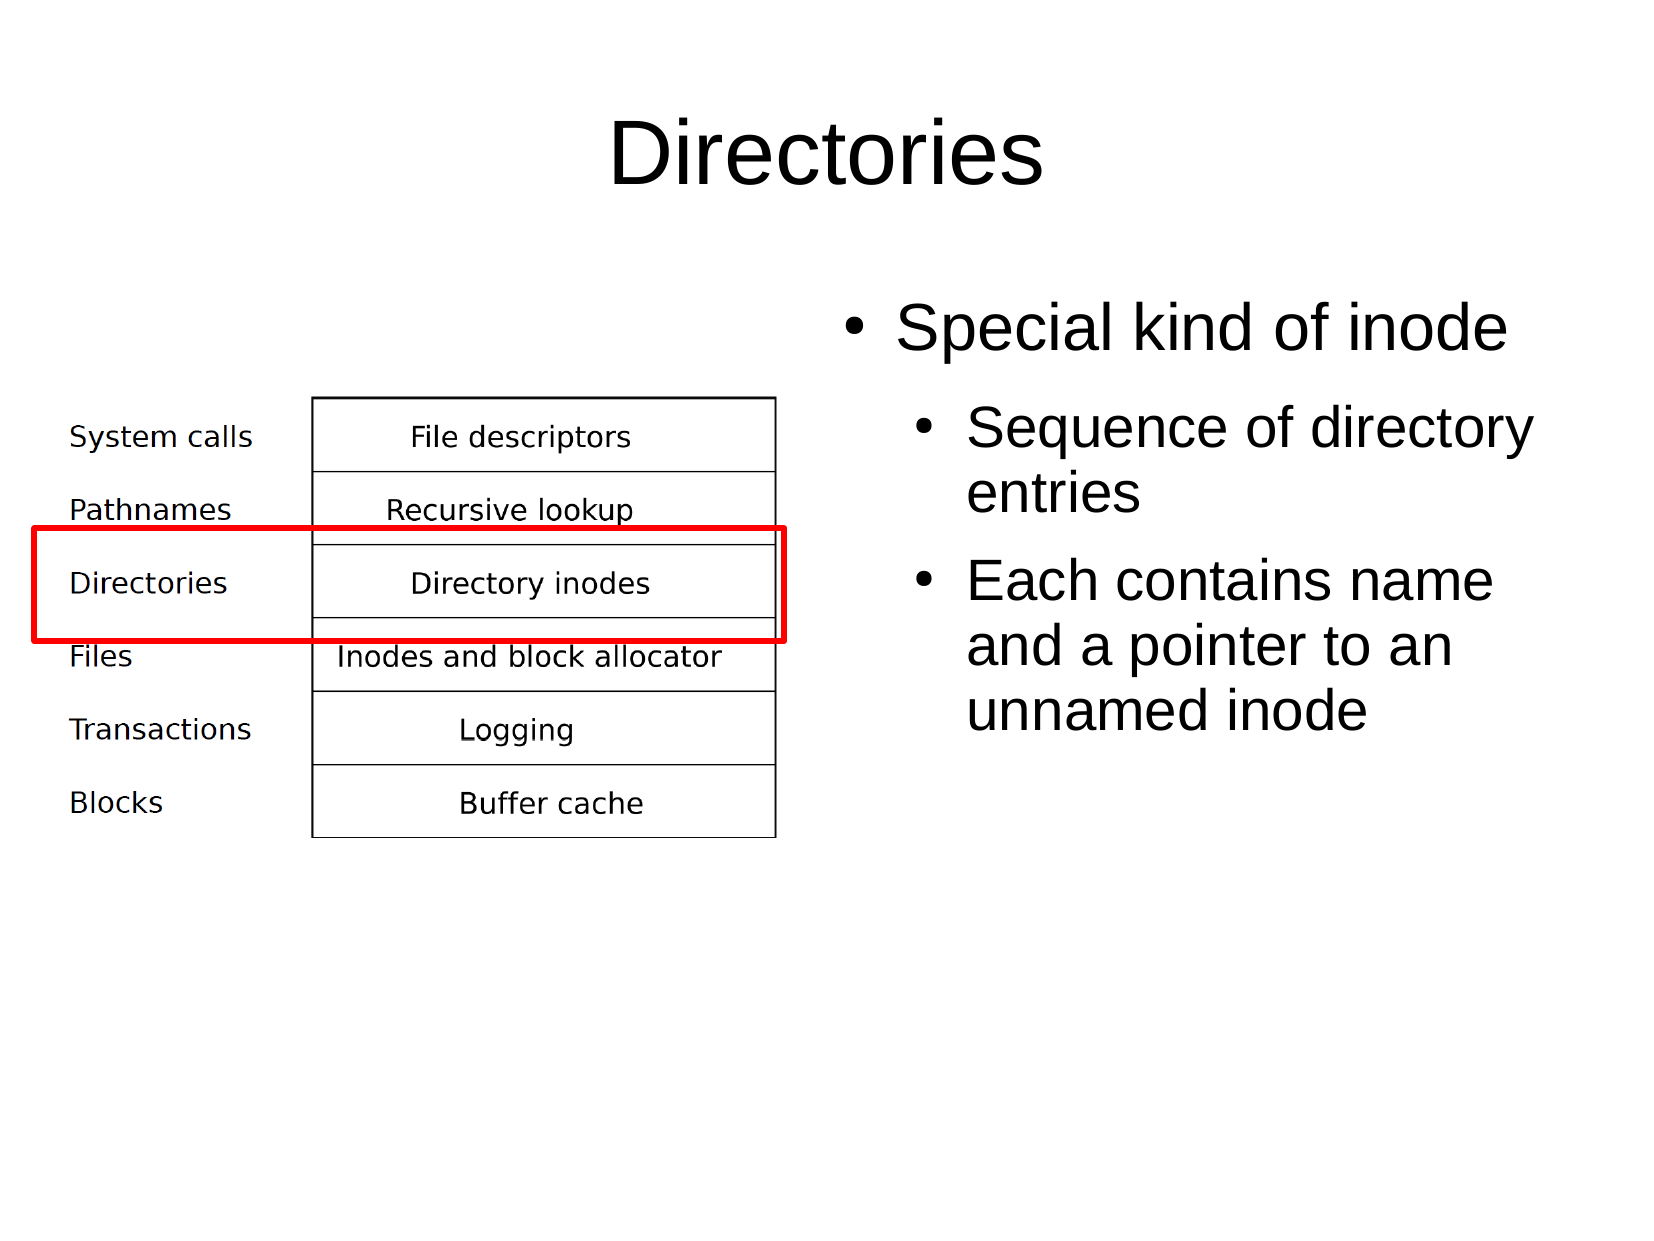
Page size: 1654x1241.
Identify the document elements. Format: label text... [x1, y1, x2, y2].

list Special kind of inode Sequence of directory entries Each contains name and a pointer to an unnamed inode [825, 290, 1571, 1010]
picture [58, 375, 788, 845]
title Directories [82, 49, 1571, 257]
picture [58, 531, 781, 638]
